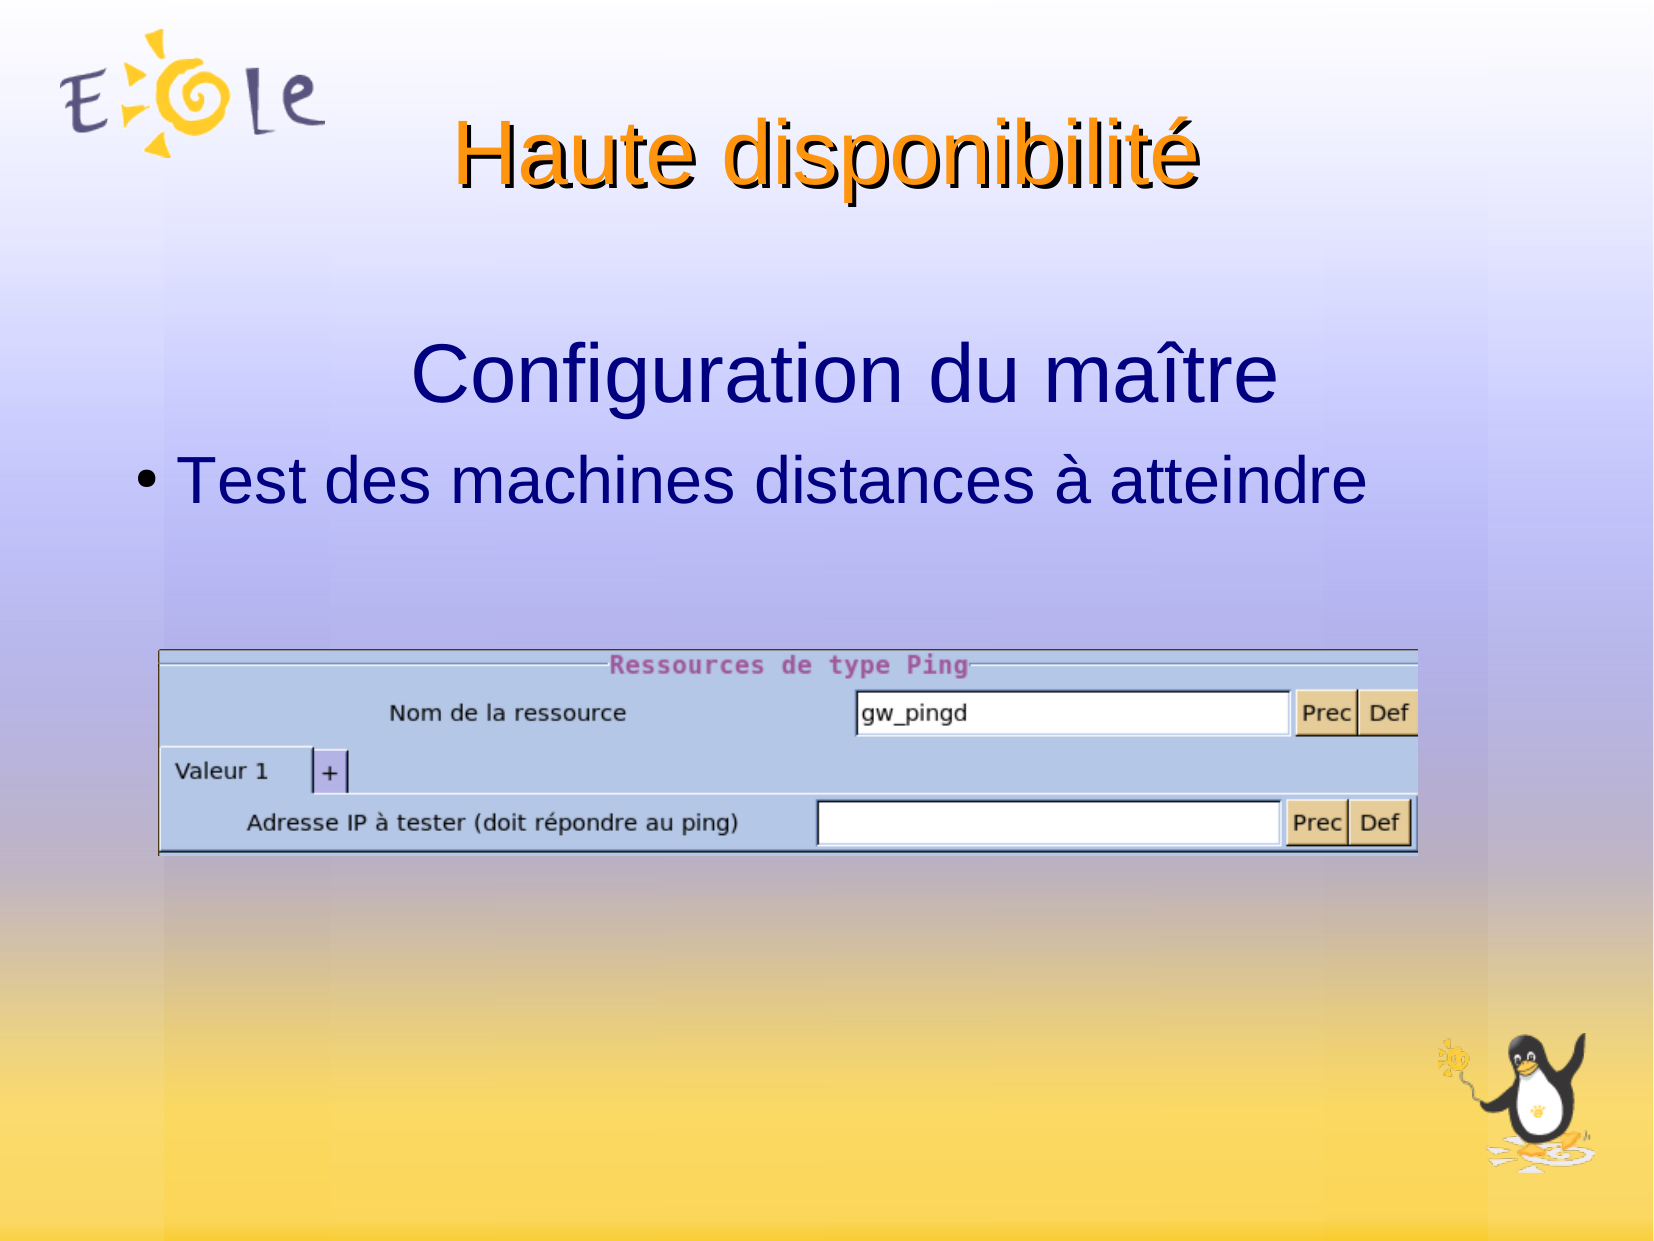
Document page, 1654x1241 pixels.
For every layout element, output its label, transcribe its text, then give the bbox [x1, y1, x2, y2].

list Configuration du maître Test des machines distances à atteindre [101, 327, 1590, 540]
picture [0, 0, 1654, 1241]
title Haute disponibilité [82, 56, 1571, 250]
